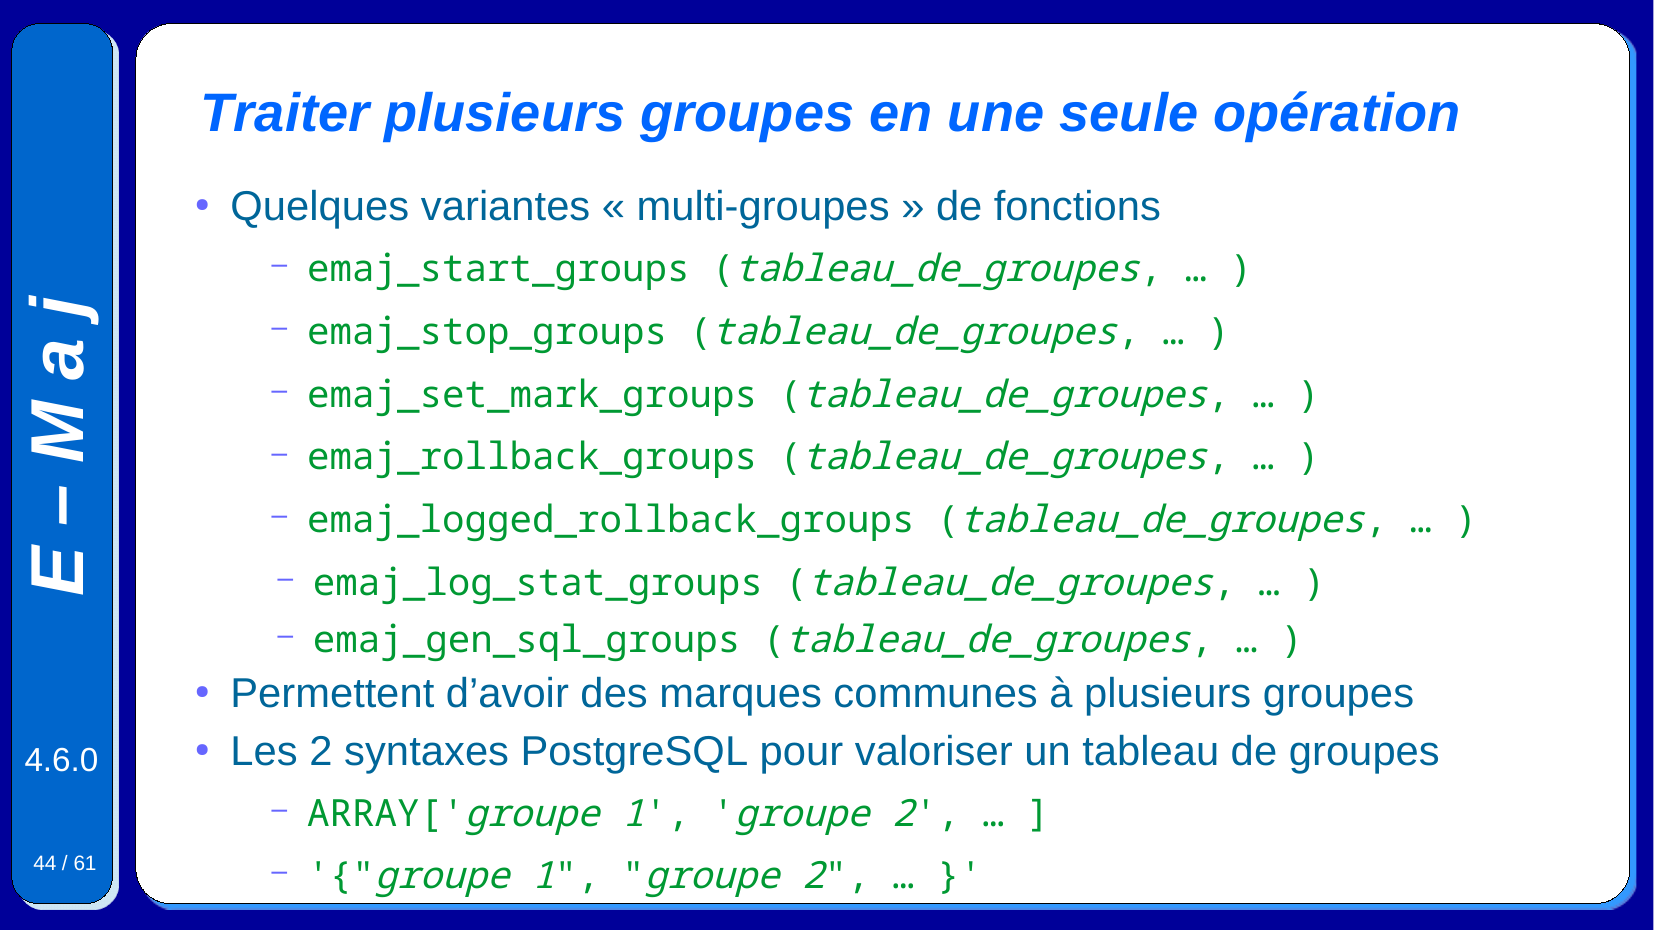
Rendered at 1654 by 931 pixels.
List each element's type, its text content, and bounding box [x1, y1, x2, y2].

title Traiter plusieurs groupes en une seule opération [200, 34, 1575, 183]
list Quelques variantes « multi-groupes » de fonctions emaj_start_groups (tableau_de_groupes, … ) emaj_stop_groups (tableau_de_groupes, … ) emaj_set_mark_groups (tableau_de_groupes, … ) emaj_rollback_groups (tableau_de_groupes, … ) emaj_logged_rollback_groups (tableau_de_groupes, … ) emaj_log_stat_groups (tableau_de_groupes, … ) emaj_gen_sql_groups (tableau_de_groupes, … ) Permettent d’avoir des marques communes à plusieurs groupes Les 2 syntaxes PostgreSQL pour valoriser un tableau de groupes ARRAY['groupe 1', 'groupe 2', … ] '{"groupe 1", "groupe 2", … }' [177, 183, 1587, 882]
